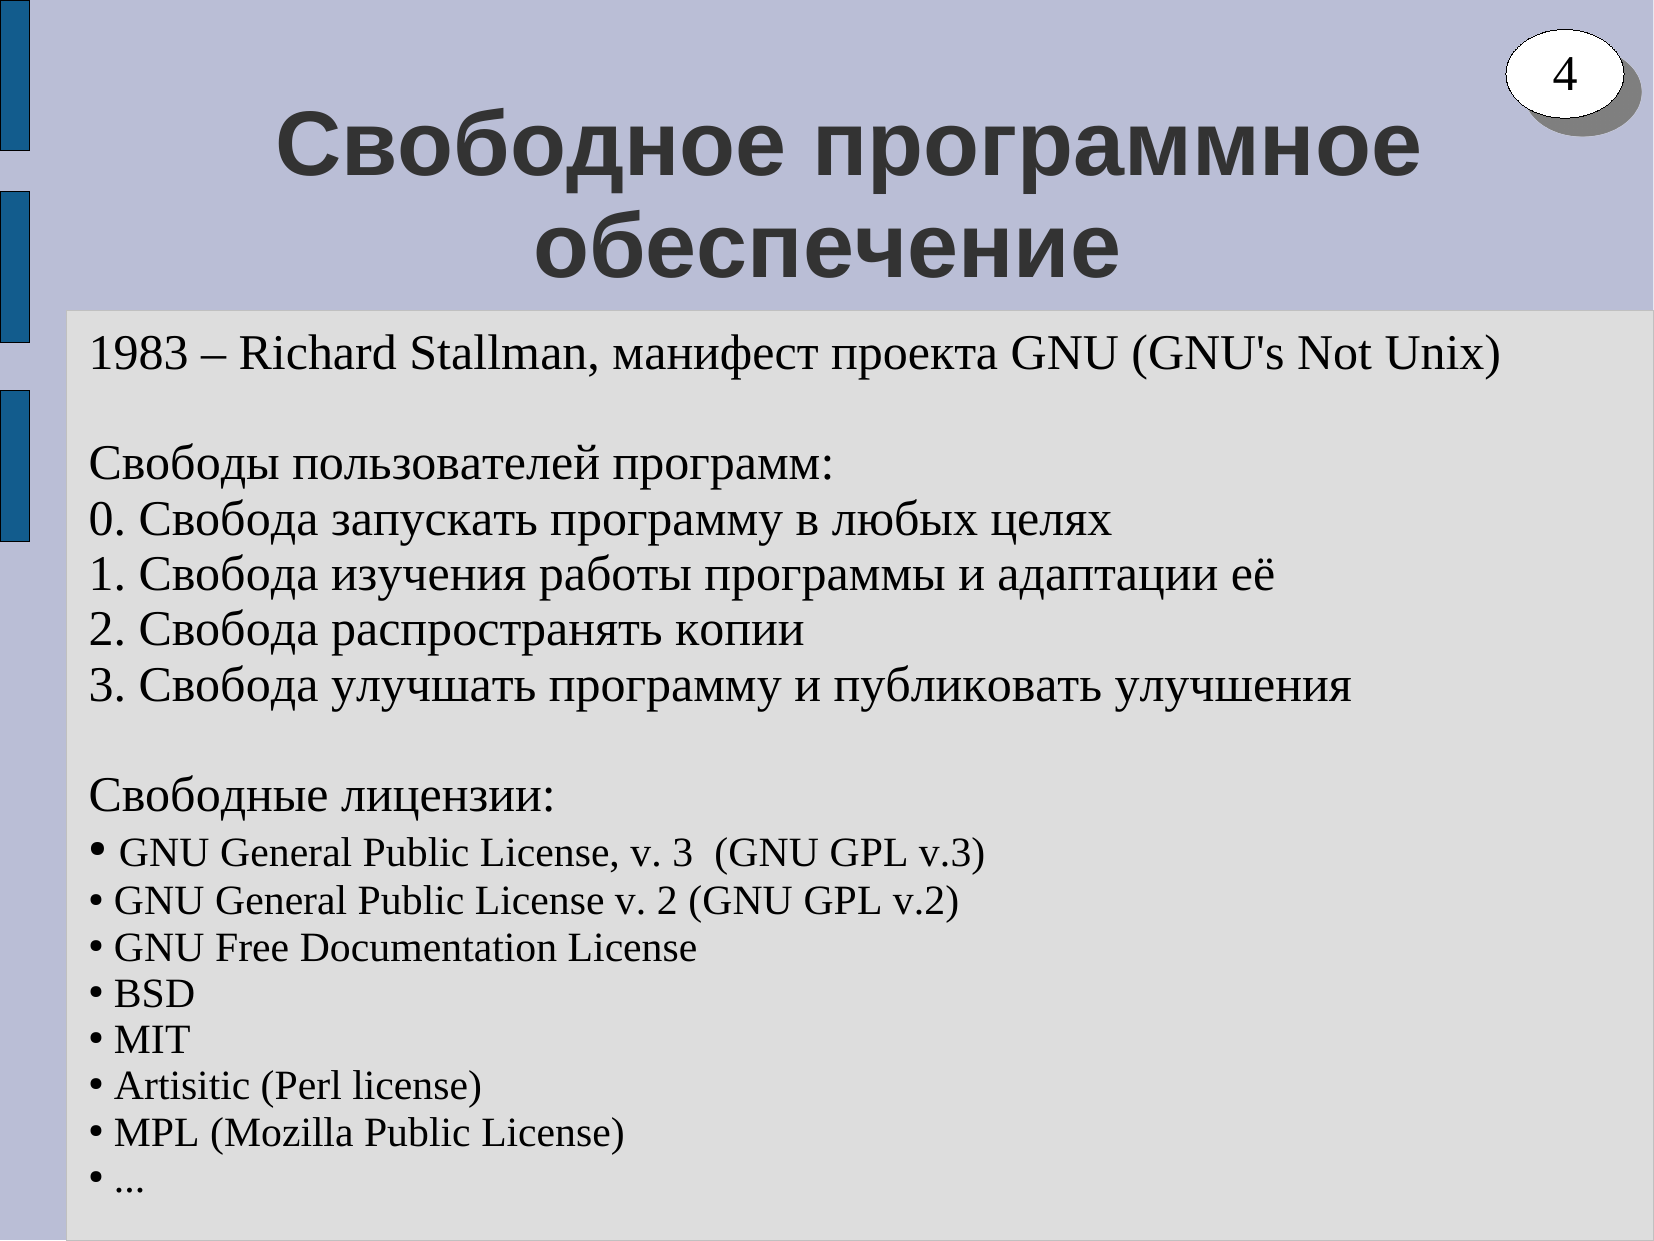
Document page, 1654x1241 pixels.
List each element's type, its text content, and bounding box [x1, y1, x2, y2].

text_box 1983 – Richard Stallman, манифест проекта GNU (GNU's Not Unix) Свободы пользователей программ: 0. Свобода запускать программу в любых целях 1. Свобода изучения работы программы и адаптации её 2. Свобода распространять копии 3. Свобода улучшать программу и публиковать улучшения Свободные лицензии: GNU General Public License, v. 3 (GNU GPL v.3) GNU General Public License v. 2 (GNU GPL v.2) GNU Free Documentation License BSD MIT Artisitic (Perl license) MPL (Mozilla Public License) ... [88, 324, 1625, 1202]
title Свободное программное обеспечение [121, 91, 1534, 299]
text_box 4 [1505, 29, 1625, 119]
